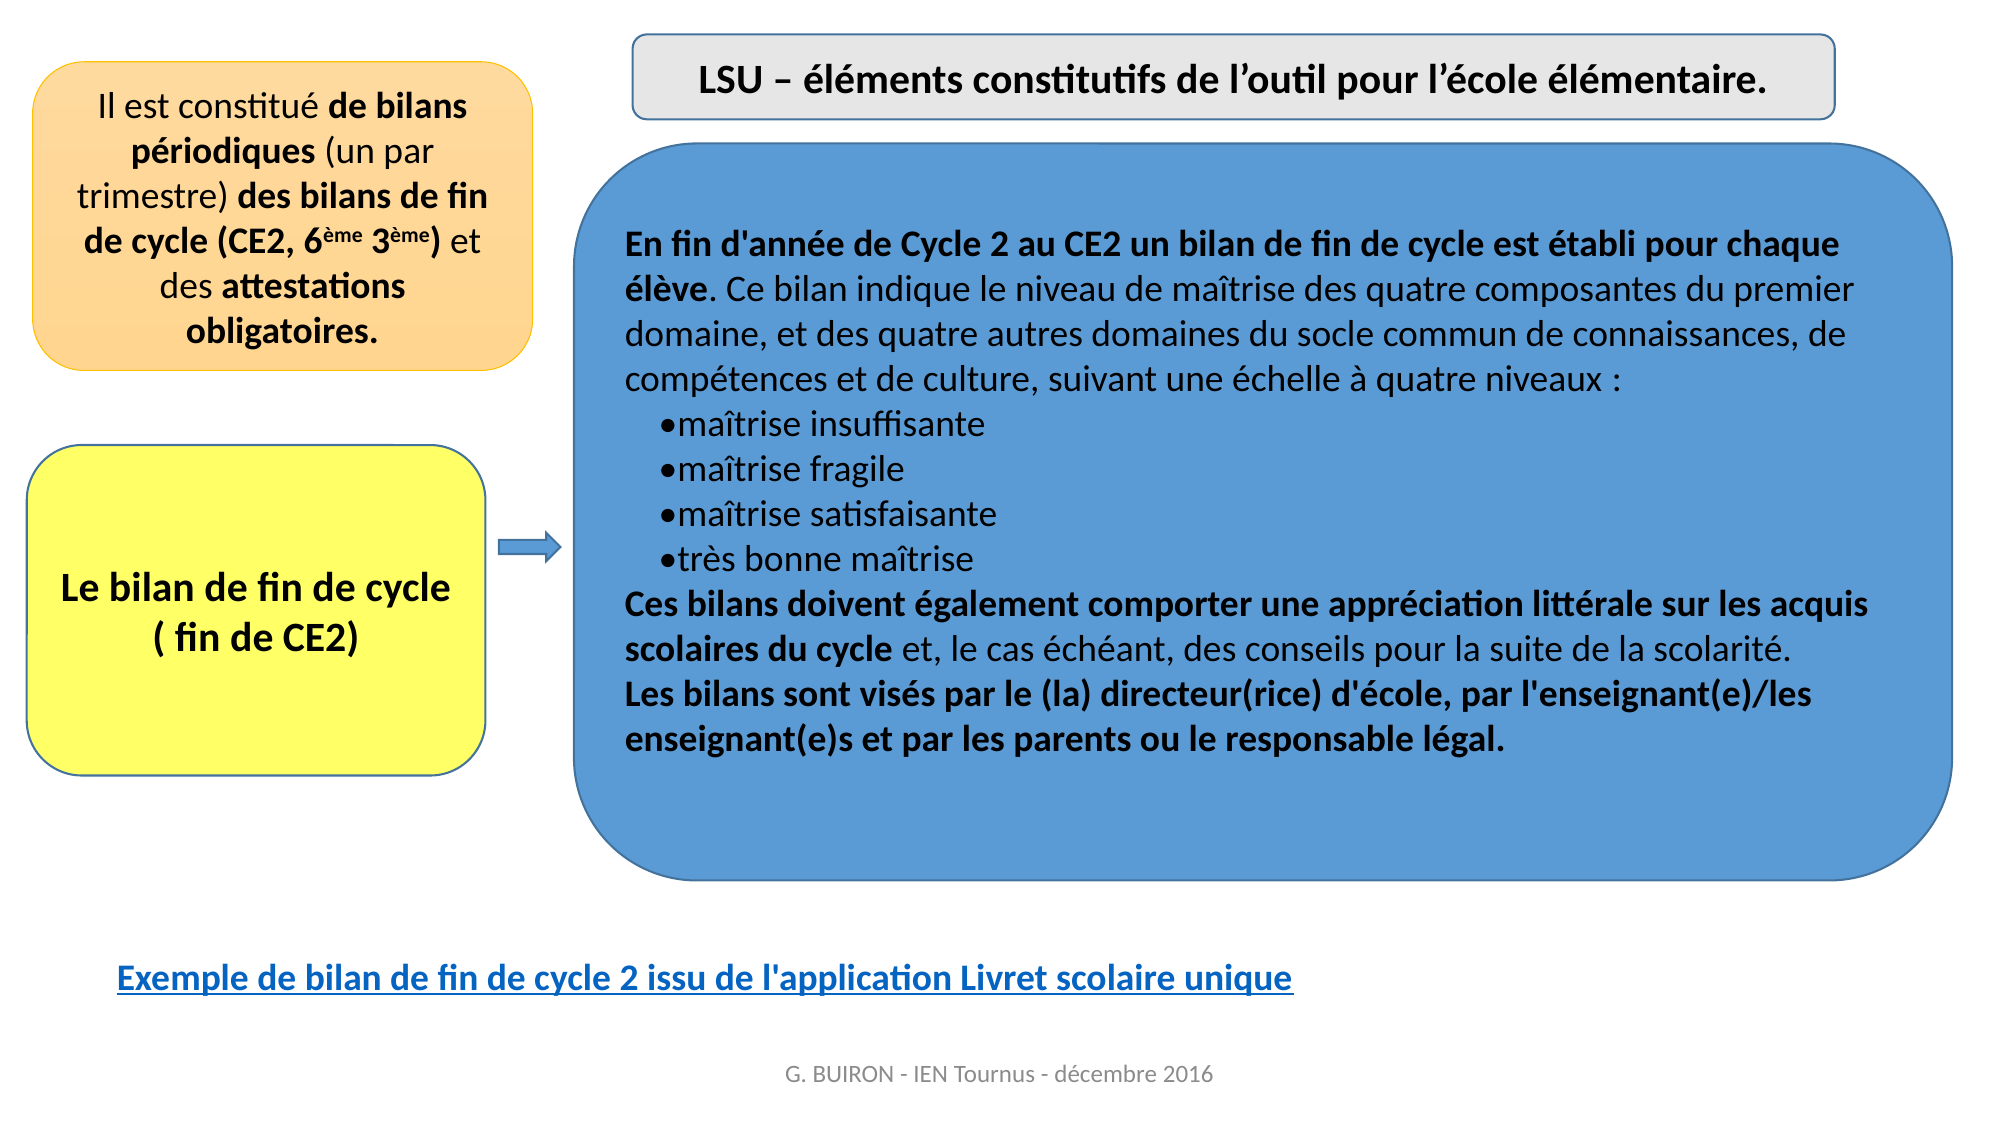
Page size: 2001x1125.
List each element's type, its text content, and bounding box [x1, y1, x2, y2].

footer G. BUIRON - IEN Tournus - décembre 2016 [662, 1042, 1338, 1103]
text_box Le bilan de fin de cycle ( fin de CE2) [26, 444, 486, 776]
text_box [498, 532, 561, 562]
text_box Exemple de bilan de fin de cycle 2 issu de l'application Livret scolaire unique [102, 945, 1338, 1006]
text_box LSU – éléments constitutifs de l’outil pour l’école élémentaire. [632, 34, 1835, 120]
text_box En fin d'année de Cycle 2 au CE2 un bilan de fin de cycle est établi pour chaque élève. Ce bilan indique le niveau de maîtrise des quatre composantes du premier domaine, et des quatre autres domaines du socle commun de connaissances, de compétences et de culture, suivant une échelle à quatre niveaux : •maîtrise insuffisante •maîtrise fragile •maîtrise satisfaisante •très bonne maîtrise Ces bilans doivent également comporter une appréciation littérale sur les acquis scolaires du cycle et, le cas échéant, des conseils pour la suite de la scolarité. Les bilans sont visés par le (la) directeur(rice) d'école, par l'enseignant(e)/les enseignant(e)s et par les parents ou le responsable légal. [573, 143, 1953, 881]
text_box Il est constitué de bilans périodiques (un par trimestre) des bilans de fin de cycle (CE2, 6ème 3ème) et des attestations obligatoires. [32, 61, 533, 371]
